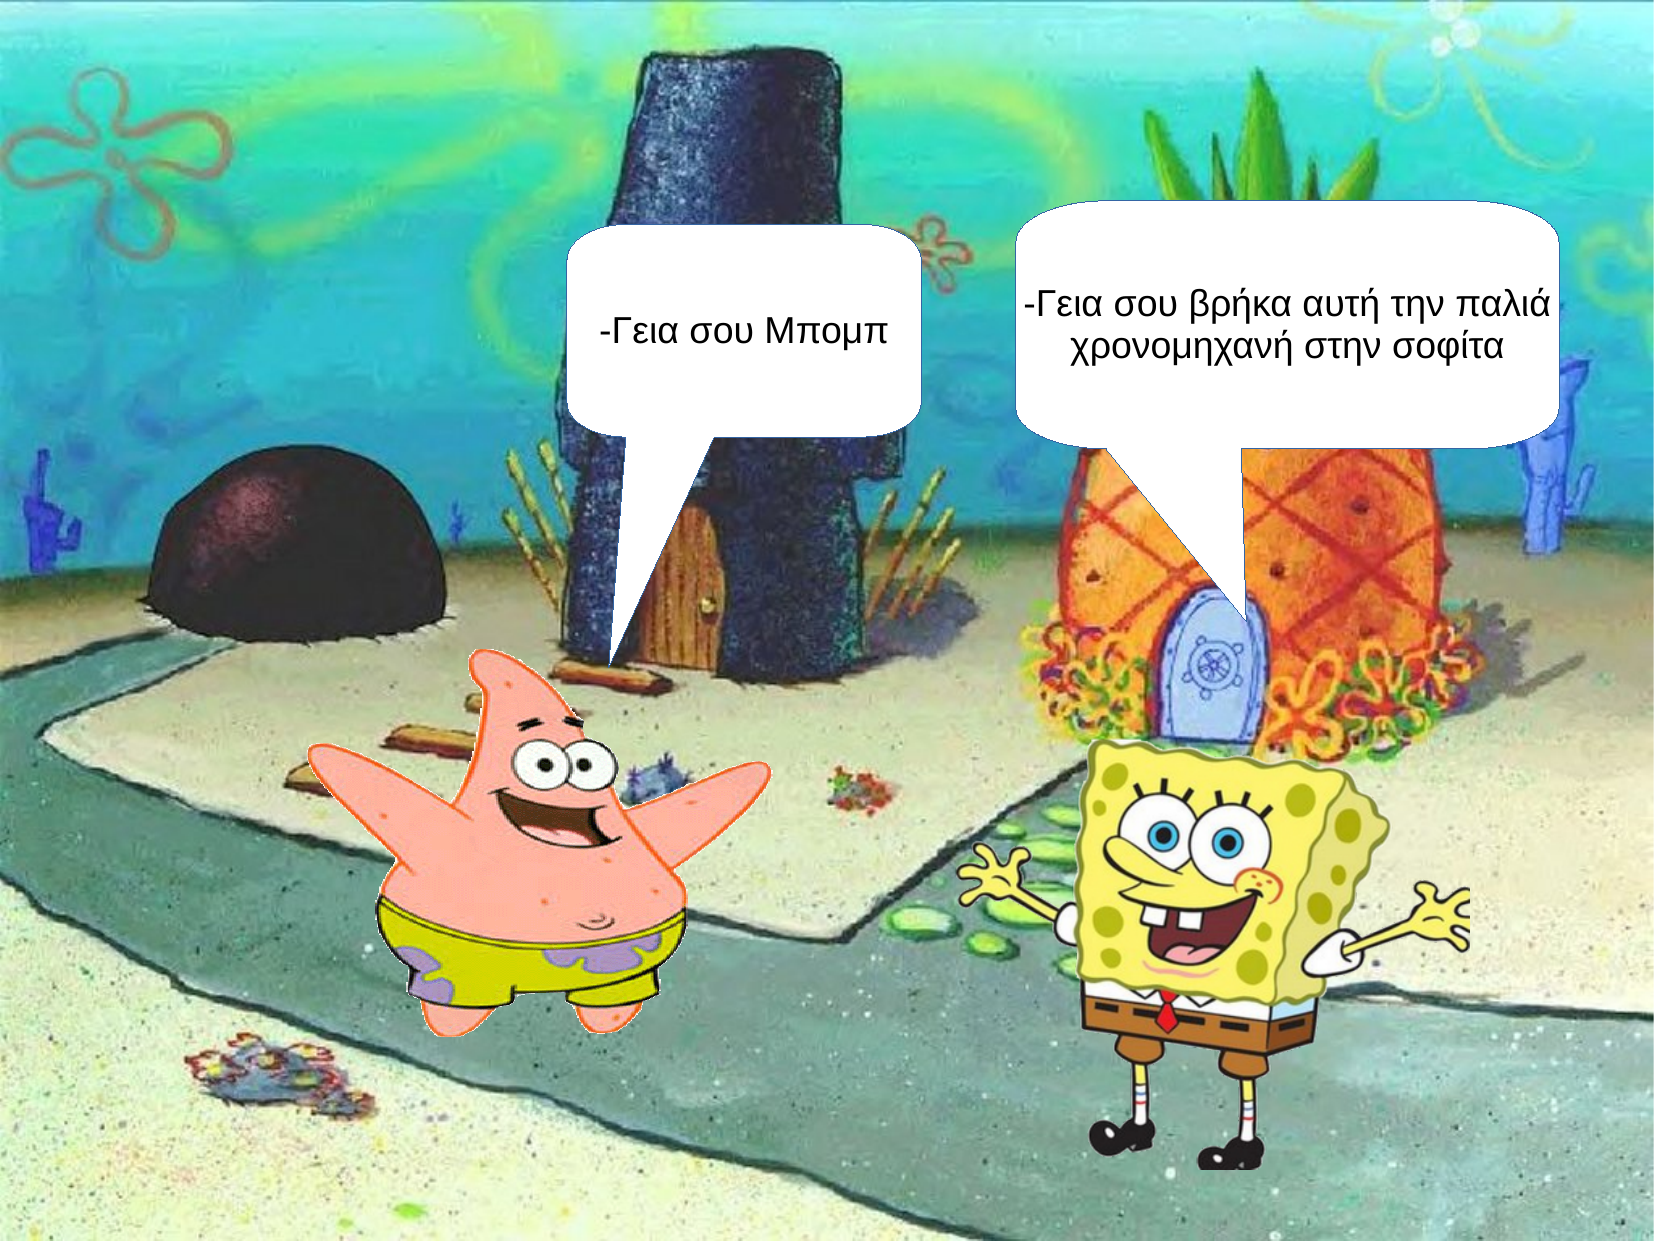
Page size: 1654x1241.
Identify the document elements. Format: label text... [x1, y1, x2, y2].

picture [0, 0, 1654, 1241]
text_box -Γεια σου βρήκα αυτή την παλιά χρονομηχανή στην σοφίτα [1015, 200, 1560, 622]
text_box -Γεια σου Μπομπ [566, 224, 922, 668]
